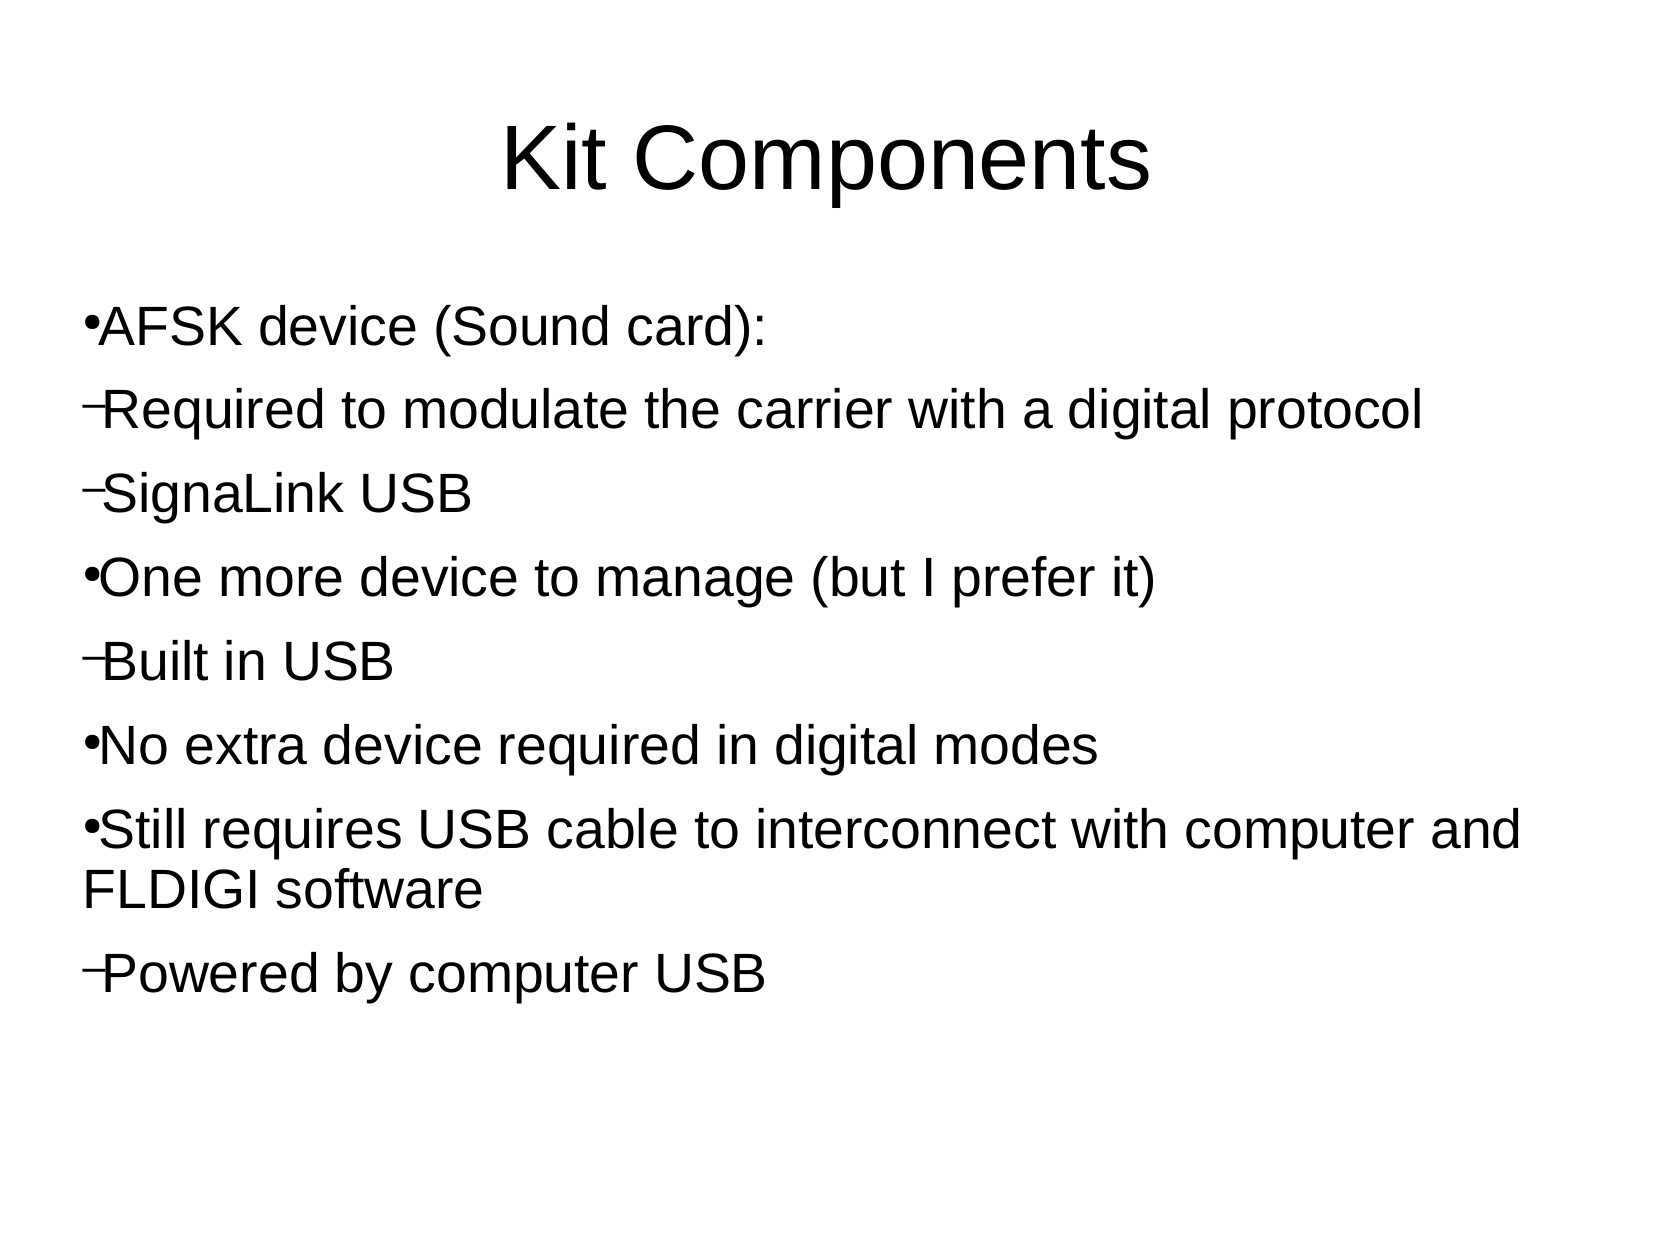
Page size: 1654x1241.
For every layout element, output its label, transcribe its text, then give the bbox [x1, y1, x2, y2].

title Kit Components [82, 49, 1571, 257]
list AFSK device (Sound card): Required to modulate the carrier with a digital protocol SignaLink USB One more device to manage (but I prefer it) Built in USB No extra device required in digital modes Still requires USB cable to interconnect with computer and FLDIGI software Powered by computer USB [82, 290, 1571, 1010]
